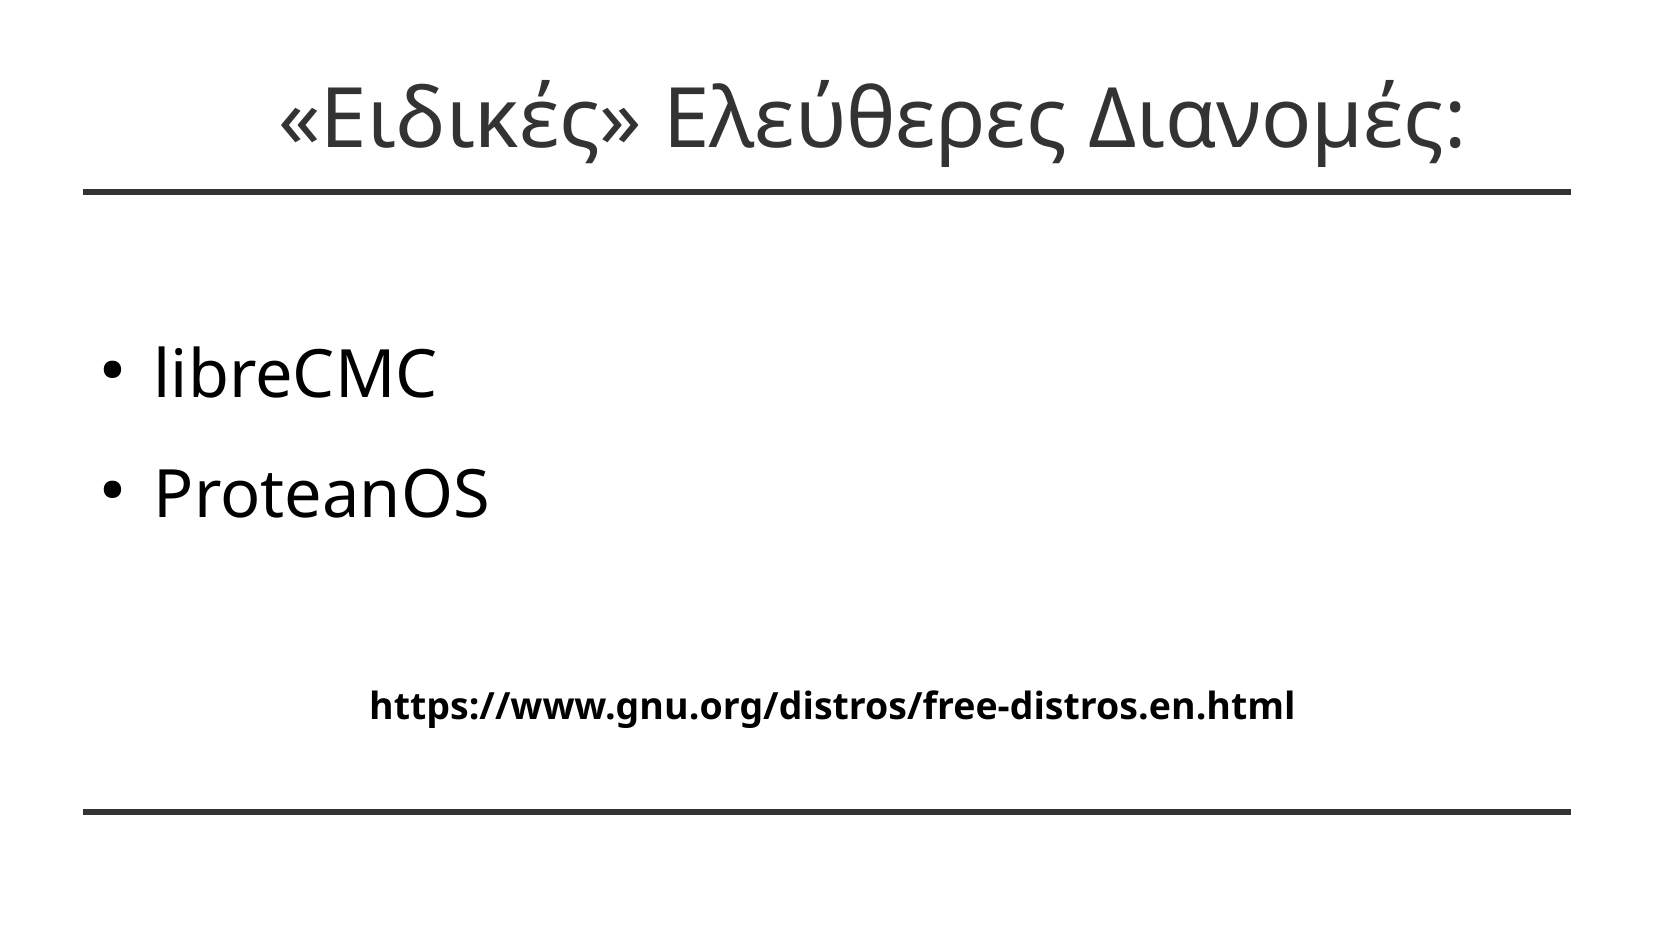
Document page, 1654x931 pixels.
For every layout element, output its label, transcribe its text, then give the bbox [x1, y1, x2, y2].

text_box https://www.gnu.org/distros/free-distros.en.html [354, 672, 1312, 775]
title «Ειδικές» Ελεύθερες Διανομές: [82, 37, 1571, 189]
list libreCMC ProteanOS [82, 205, 1571, 591]
